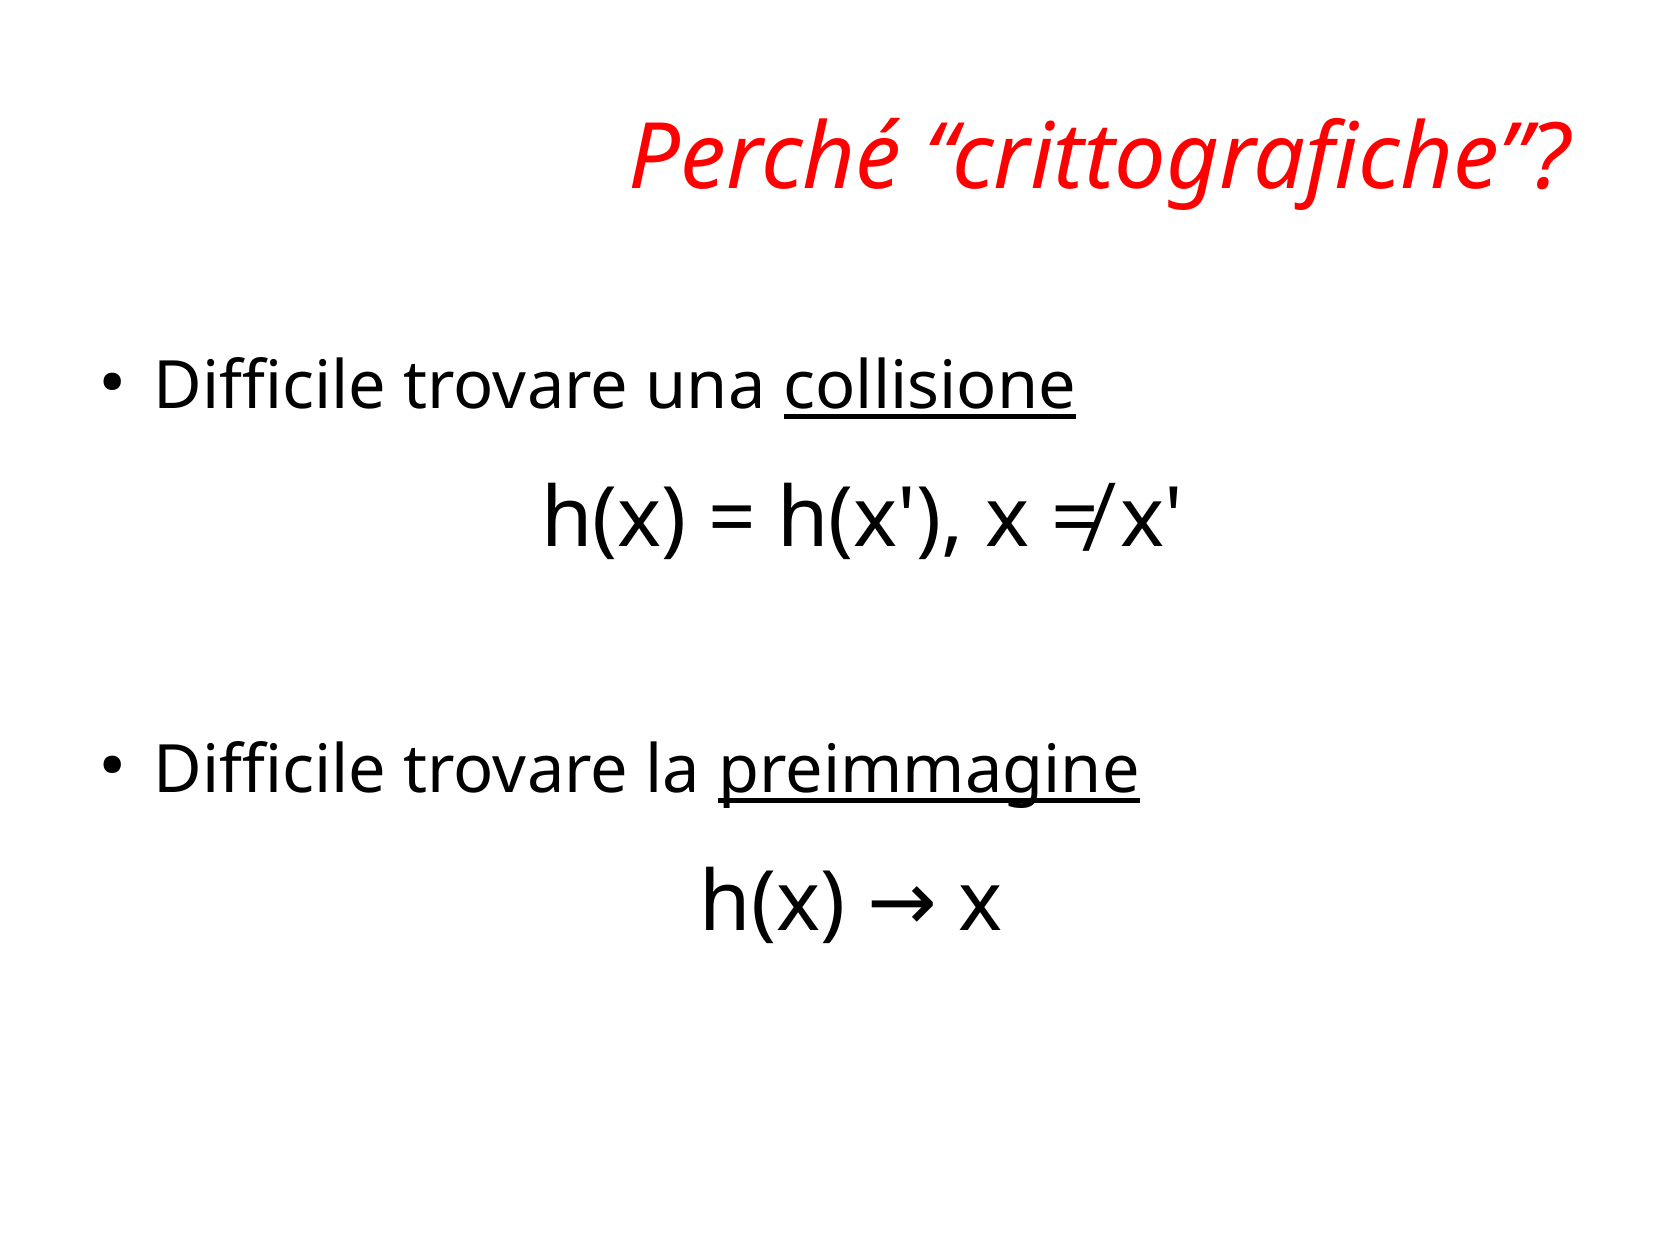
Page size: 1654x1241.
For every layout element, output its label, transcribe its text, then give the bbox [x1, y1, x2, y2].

list Difficile trovare una collisione h(x) = h(x'), x ≠ x' Difficile trovare la preimmagine h(x) → x [82, 337, 1571, 1109]
title Perché “crittografiche”? [82, 49, 1571, 257]
